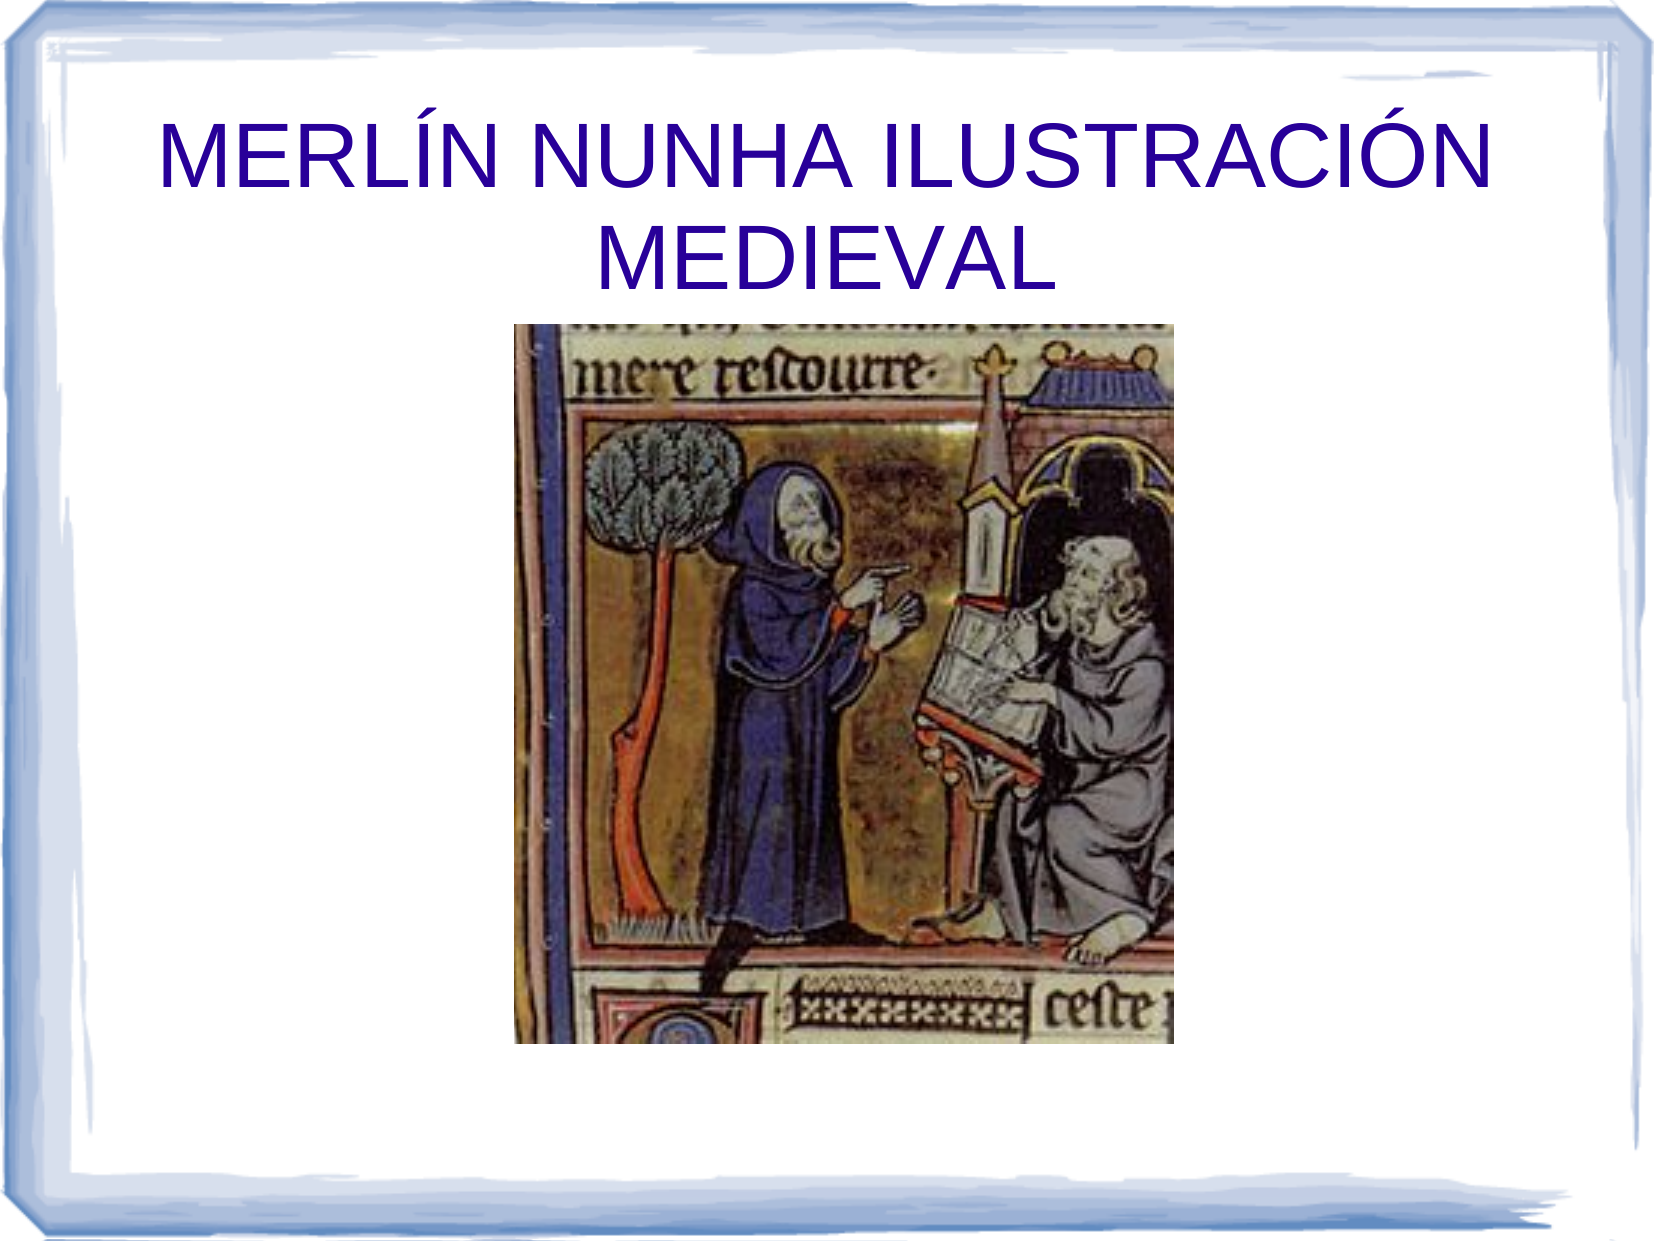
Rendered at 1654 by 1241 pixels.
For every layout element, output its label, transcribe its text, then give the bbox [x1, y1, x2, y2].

picture [0, 0, 1654, 1241]
title MERLÍN NUNHA ILUSTRACIÓN MEDIEVAL [147, 104, 1506, 310]
